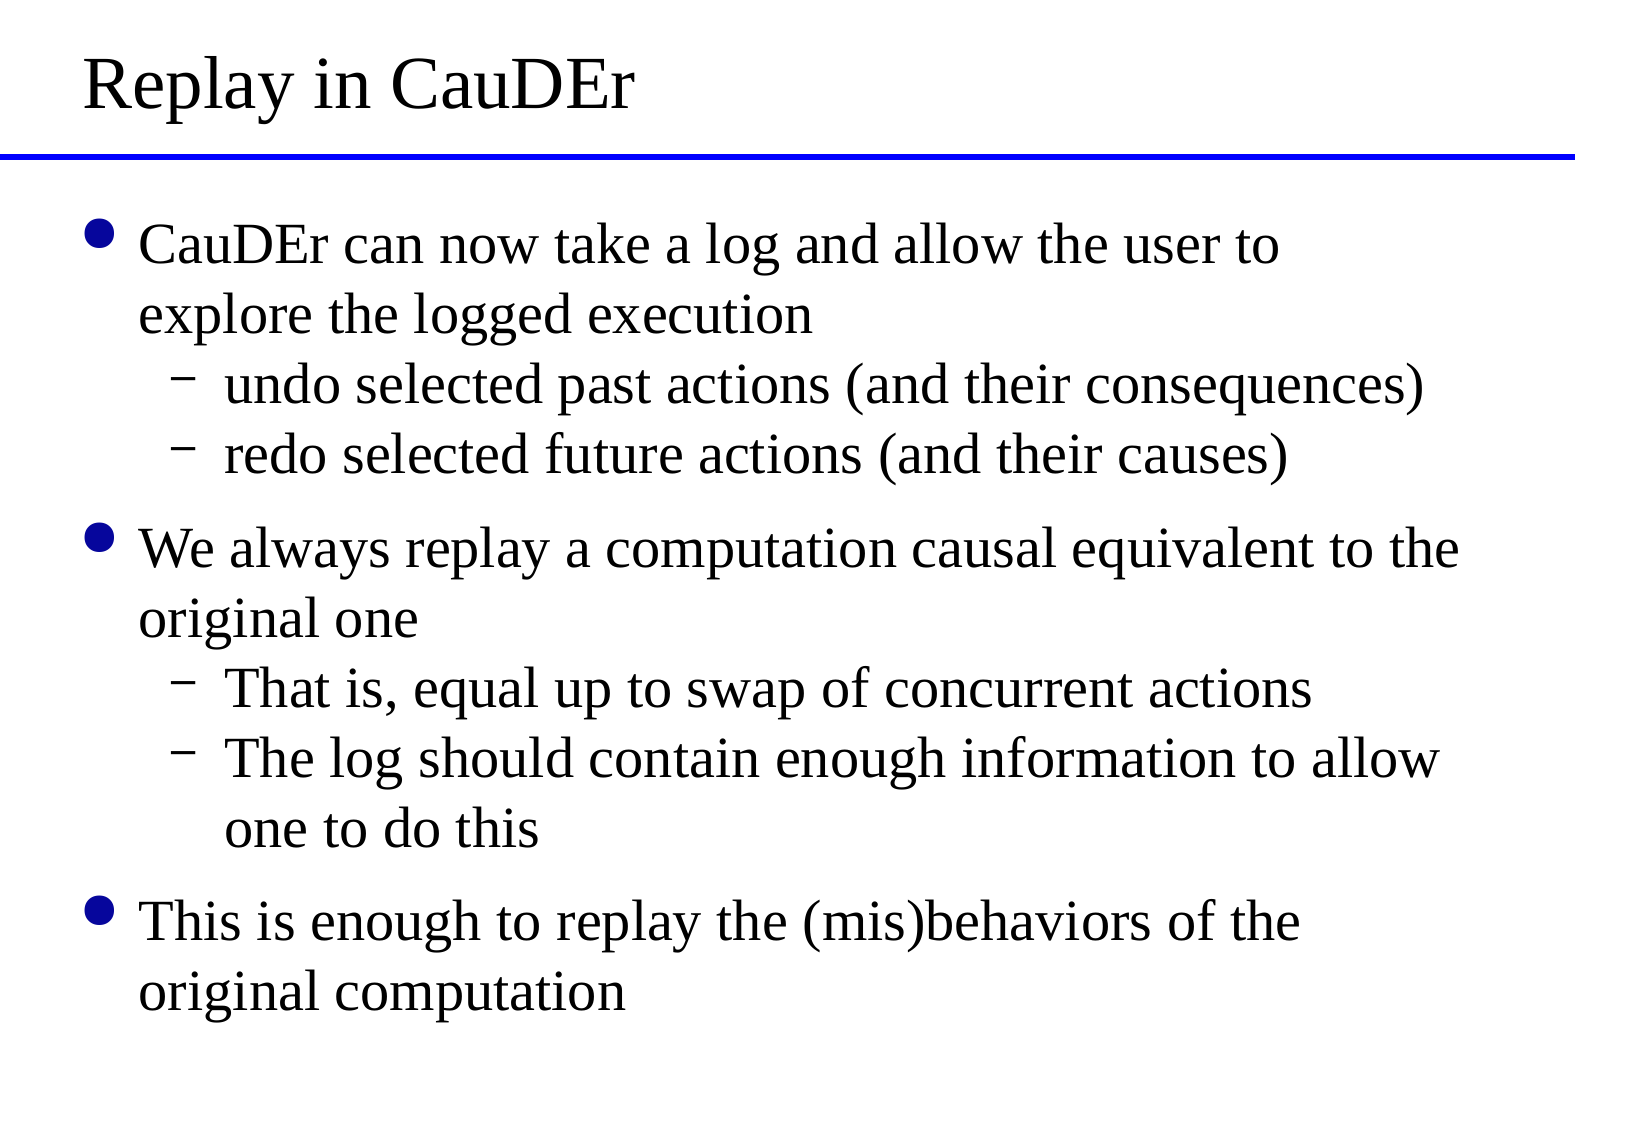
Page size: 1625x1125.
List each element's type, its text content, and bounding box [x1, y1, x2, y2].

title Replay in CauDEr [67, 27, 1544, 131]
list CauDEr can now take a log and allow the user to explore the logged execution undo selected past actions (and their consequences) redo selected future actions (and their causes) We always replay a computation causal equivalent to the original one That is, equal up to swap of concurrent actions The log should contain enough information to allow one to do this This is enough to replay the (mis)behaviors of the original computation [67, 198, 1478, 1061]
